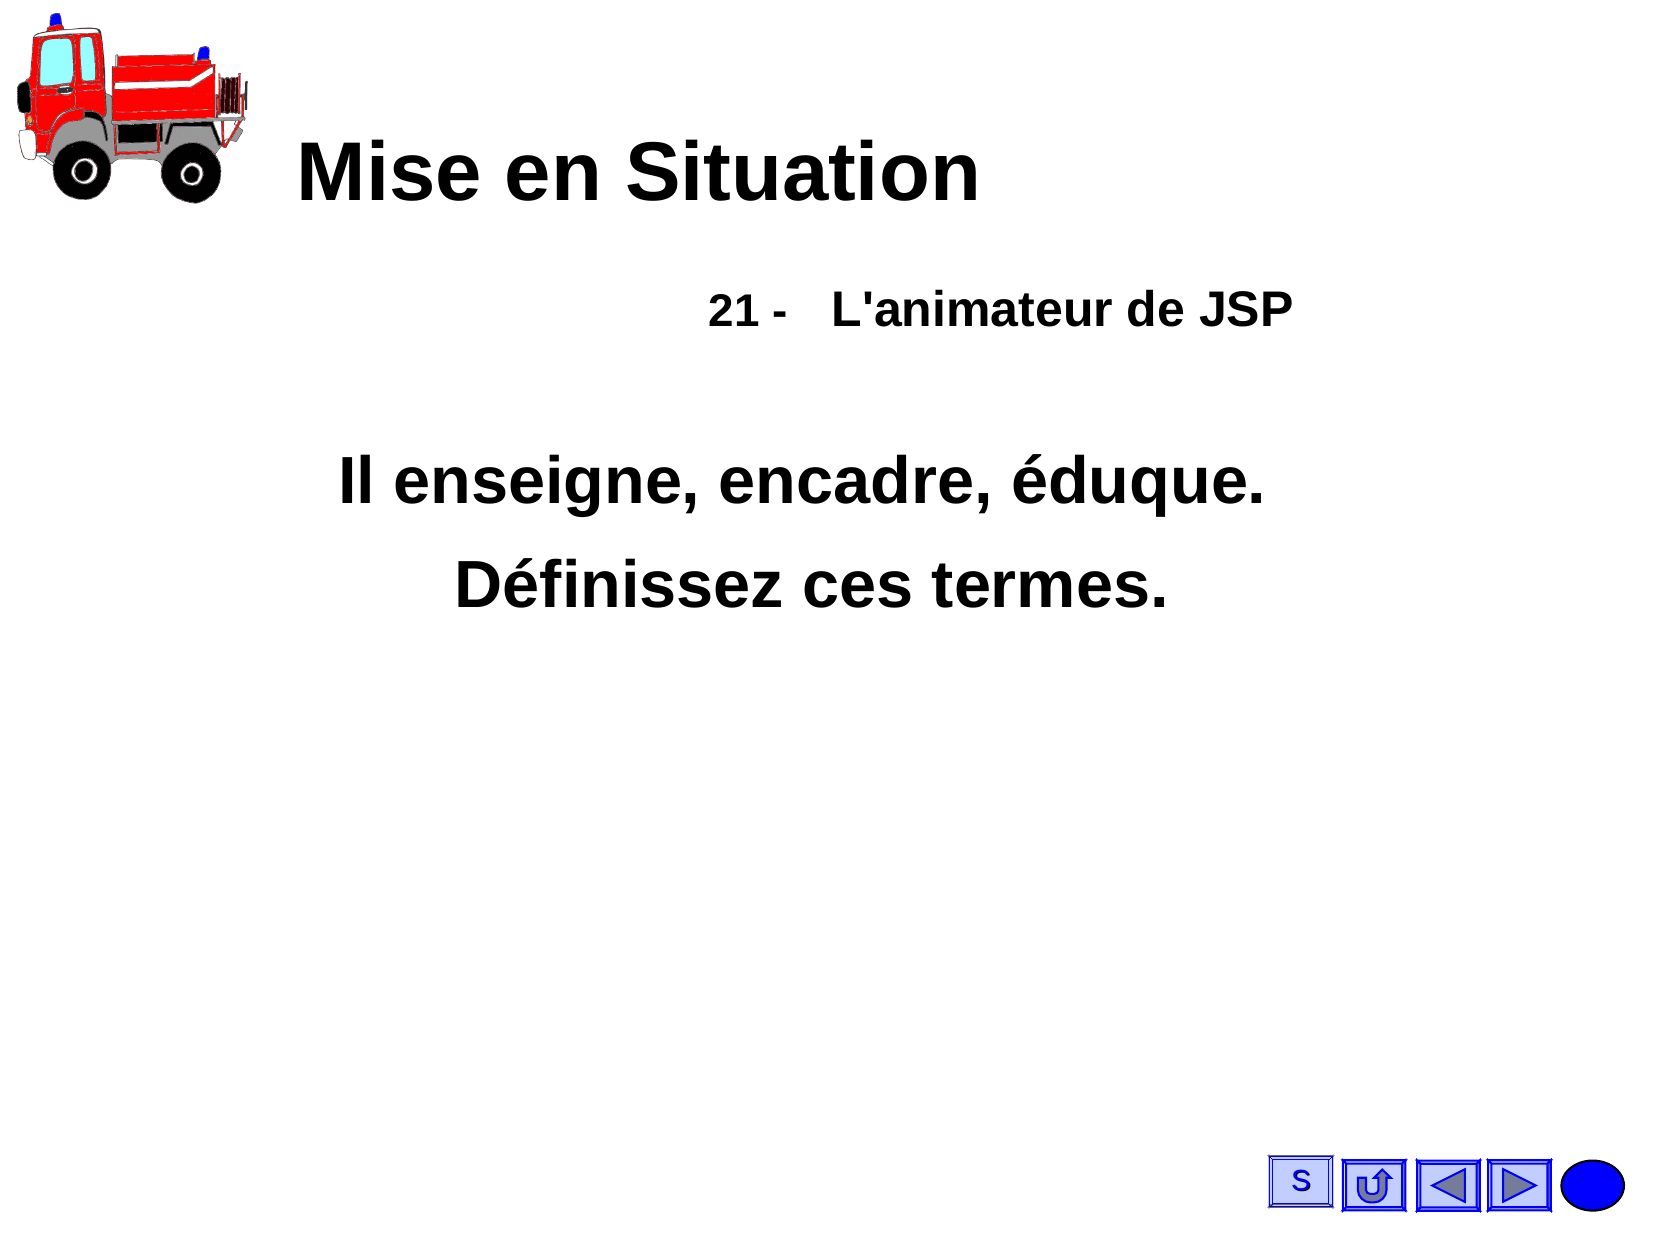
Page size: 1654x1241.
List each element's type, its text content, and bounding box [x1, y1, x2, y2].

text_box 21 - L'animateur de JSP [708, 265, 1654, 371]
text_box Mise en Situation [281, 118, 1020, 227]
text_box [1561, 1160, 1625, 1211]
picture [8, 8, 257, 216]
list Il enseigne, encadre, éduque. Définissez ces termes. [147, 354, 1477, 1199]
